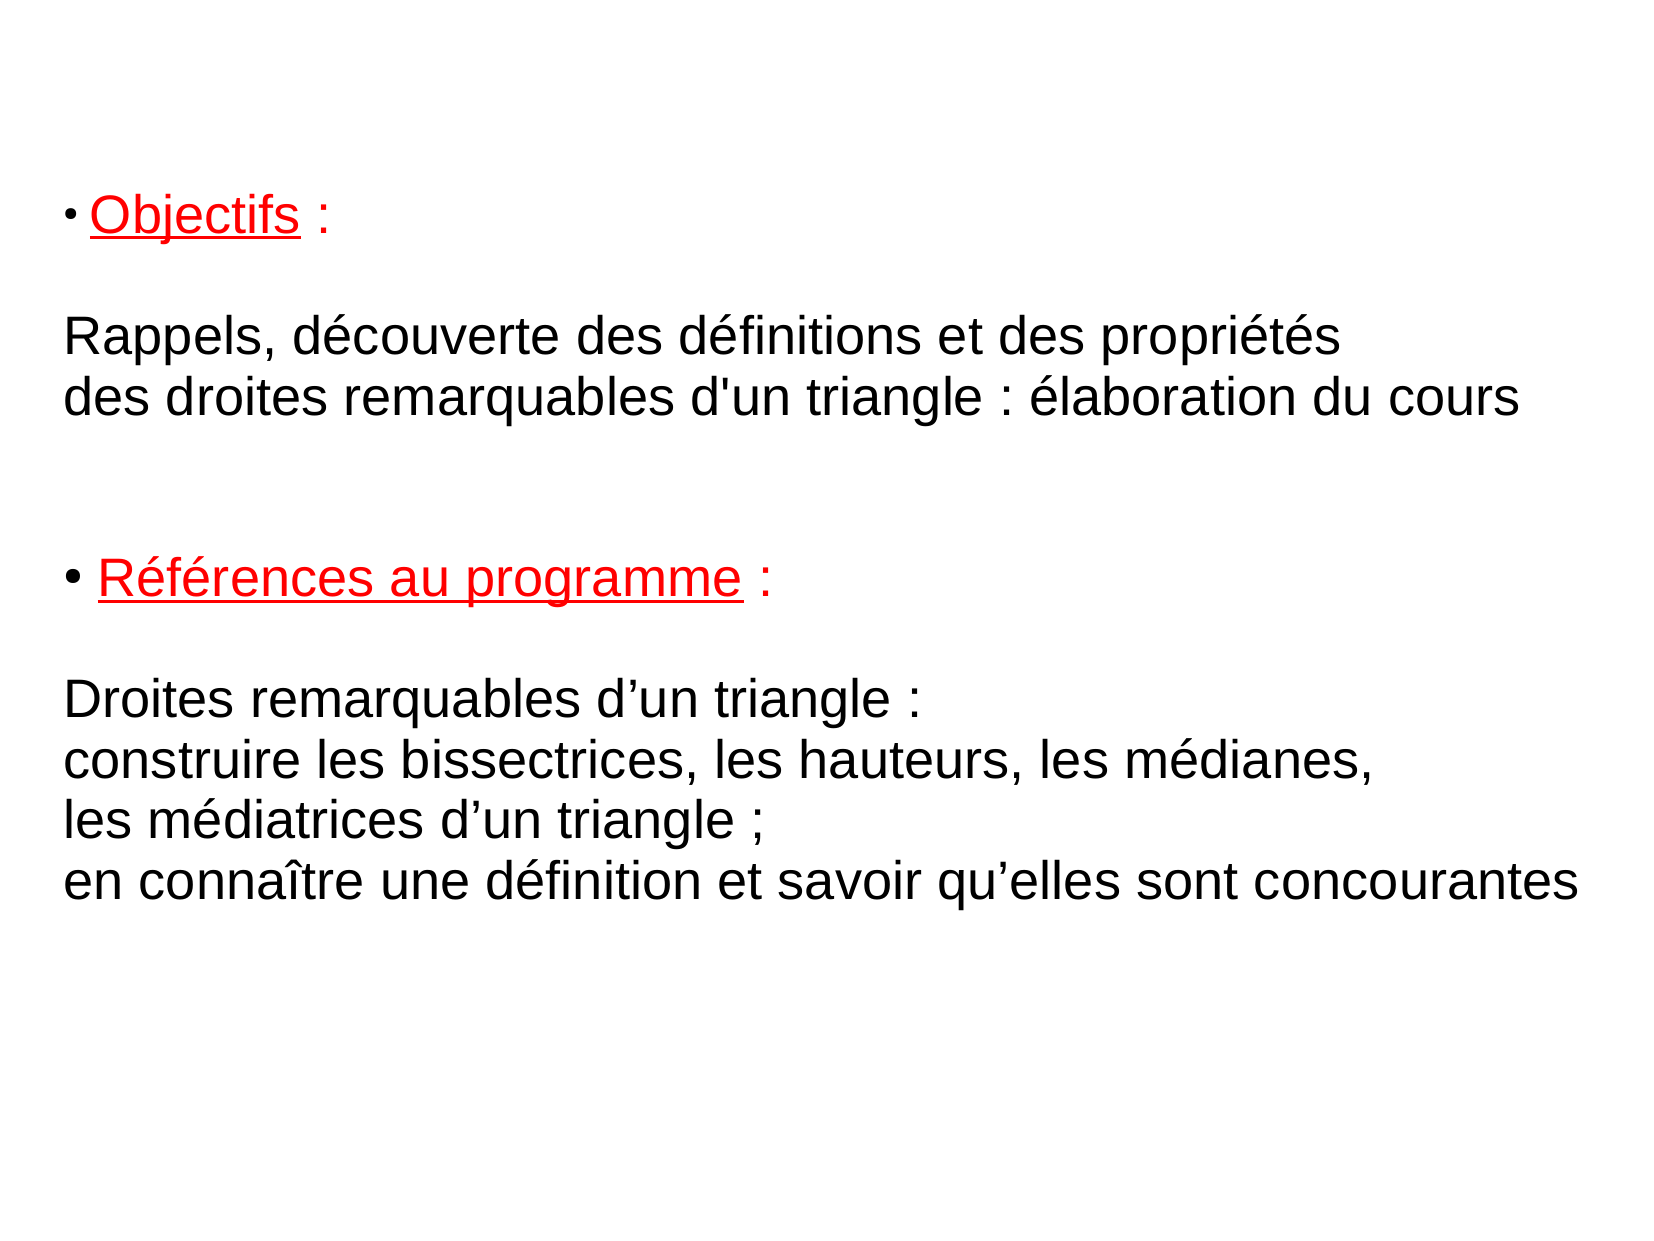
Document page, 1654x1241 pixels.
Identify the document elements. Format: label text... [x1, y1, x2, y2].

text_box Objectifs : Rappels, découverte des définitions et des propriétés des droites remarquables d'un triangle : élaboration du cours Références au programme : Droites remarquables d’un triangle : construire les bissectrices, les hauteurs, les médianes, les médiatrices d’un triangle ; en connaître une définition et savoir qu’elles sont concourantes [48, 177, 1613, 1034]
